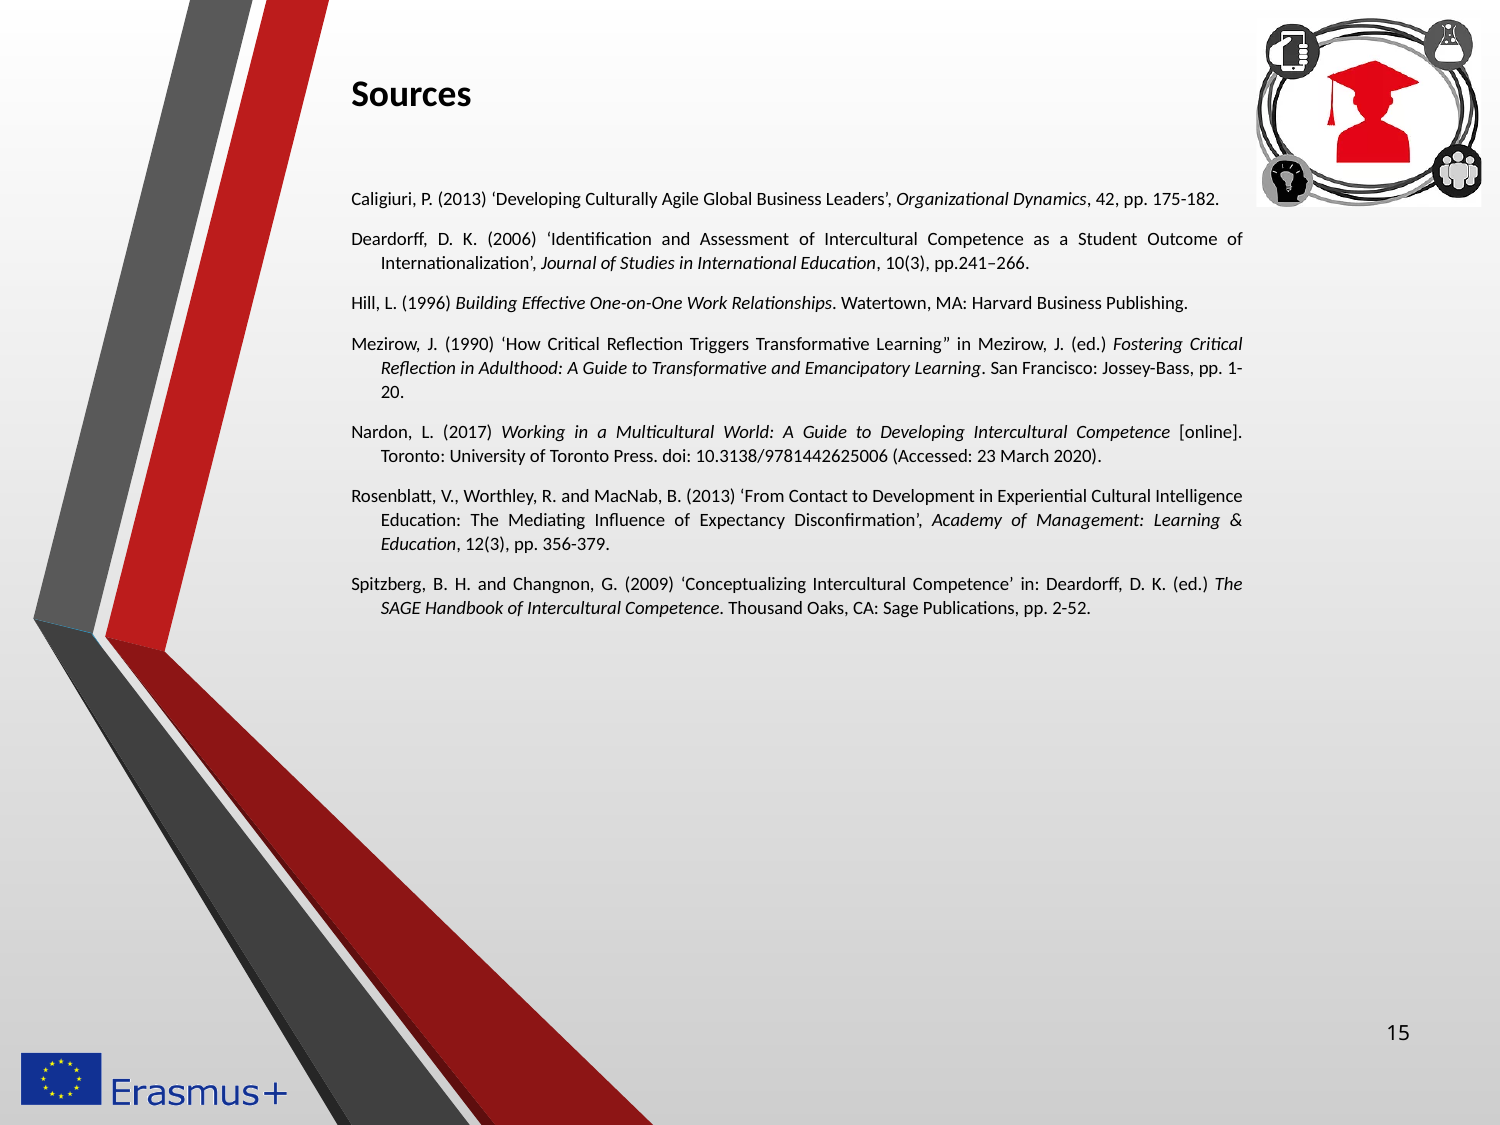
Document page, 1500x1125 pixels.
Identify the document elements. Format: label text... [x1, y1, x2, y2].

picture [5, 1037, 302, 1120]
picture [1256, 18, 1482, 207]
slide_number <numer> [1357, 1003, 1425, 1064]
chart [1258, 19, 1483, 209]
text_box Sources [336, 61, 975, 122]
text_box Caligiuri, P. (2013) ‘Developing Culturally Agile Global Business Leaders’, Organizational Dynamics, 42, pp. 175-182. Deardorff, D. K. (2006) ‘Identification and Assessment of Intercultural Competence as a Student Outcome of Internationalization’, Journal of Studies in International Education, 10(3), pp.241–266. Hill, L. (1996) Building Effective One-on-One Work Relationships. Watertown, MA: Harvard Business Publishing. Mezirow, J. (1990) ‘How Critical Reflection Triggers Transformative Learning” in Mezirow, J. (ed.) Fostering Critical Reflection in Adulthood: A Guide to Transformative and Emancipatory Learning. San Francisco: Jossey-Bass, pp. 1-20. Nardon, L. (2017) Working in a Multicultural World: A Guide to Developing Intercultural Competence [online]. Toronto: University of Toronto Press. doi: 10.3138/9781442625006 (Accessed: 23 March 2020). Rosenblatt, V., Worthley, R. and MacNab, B. (2013) ‘From Contact to Development in Experiential Cultural Intelligence Education: The Mediating Influence of Expectancy Disconfirmation’, Academy of Management: Learning & Education, 12(3), pp. 356-379. Spitzberg, B. H. and Changnon, G. (2009) ‘Conceptualizing Intercultural Competence’ in: Deardorff, D. K. (ed.) The SAGE Handbook of Intercultural Competence. Thousand Oaks, CA: Sage Publications, pp. 2-52. [336, 177, 1258, 665]
